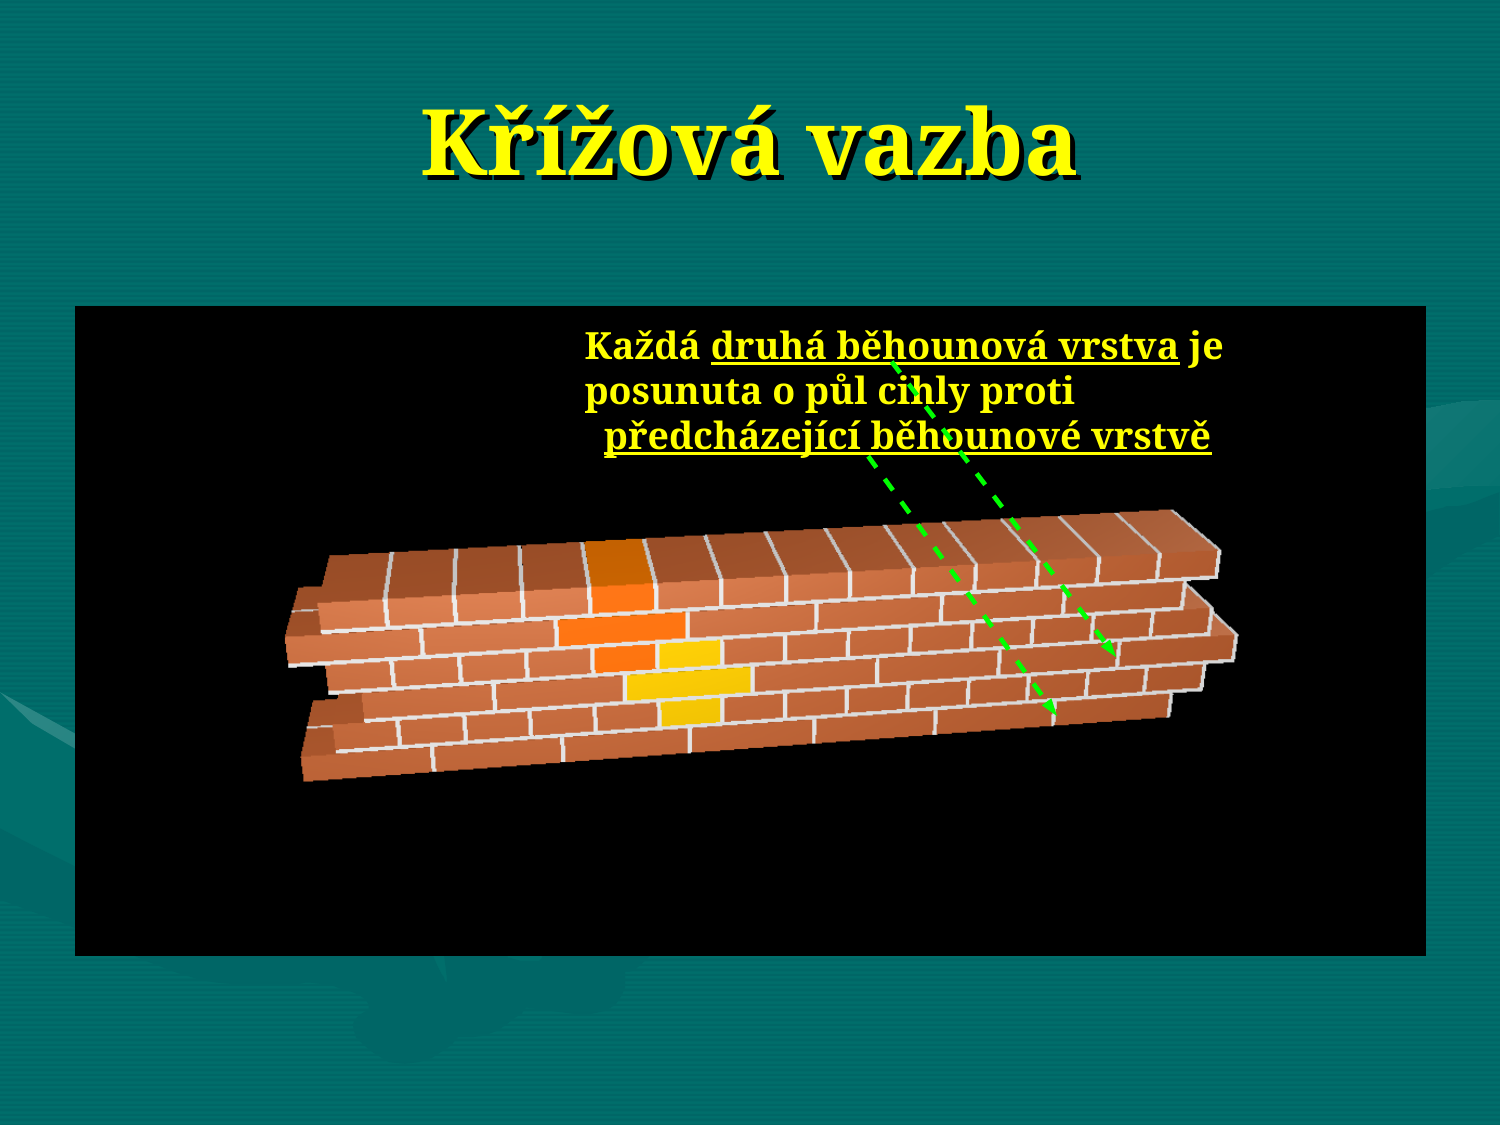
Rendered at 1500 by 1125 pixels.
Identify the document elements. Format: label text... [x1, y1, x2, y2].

text_box Každá druhá běhounová vrstva je posunuta o půl cihly proti předcházející běhounové vrstvě [569, 314, 1241, 465]
title Křížová vazba [75, 45, 1426, 233]
picture [75, 306, 1426, 956]
